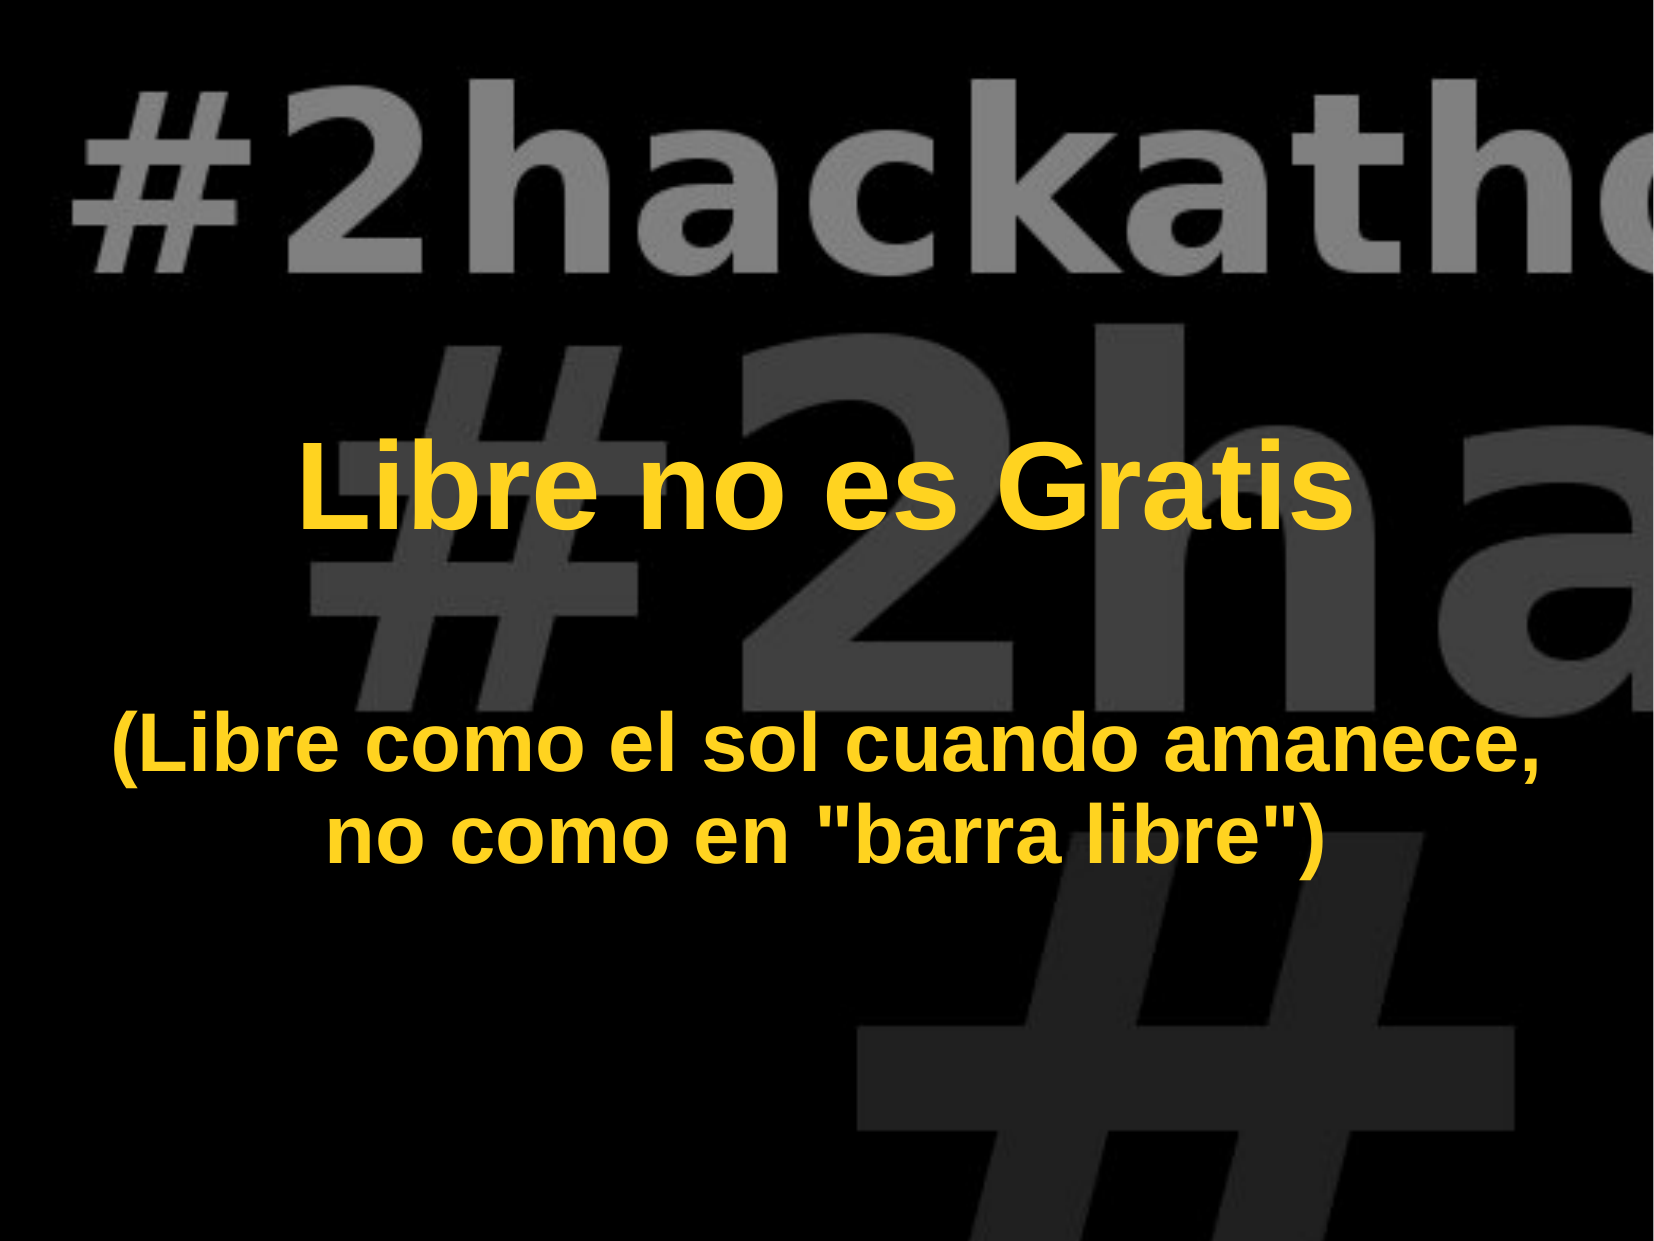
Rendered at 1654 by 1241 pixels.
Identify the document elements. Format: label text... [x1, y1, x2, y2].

subtitle Libre no es Gratis (Libre como el sol cuando amanece, no como en "barra libre") [82, 49, 1571, 1109]
picture [0, 0, 1654, 1241]
